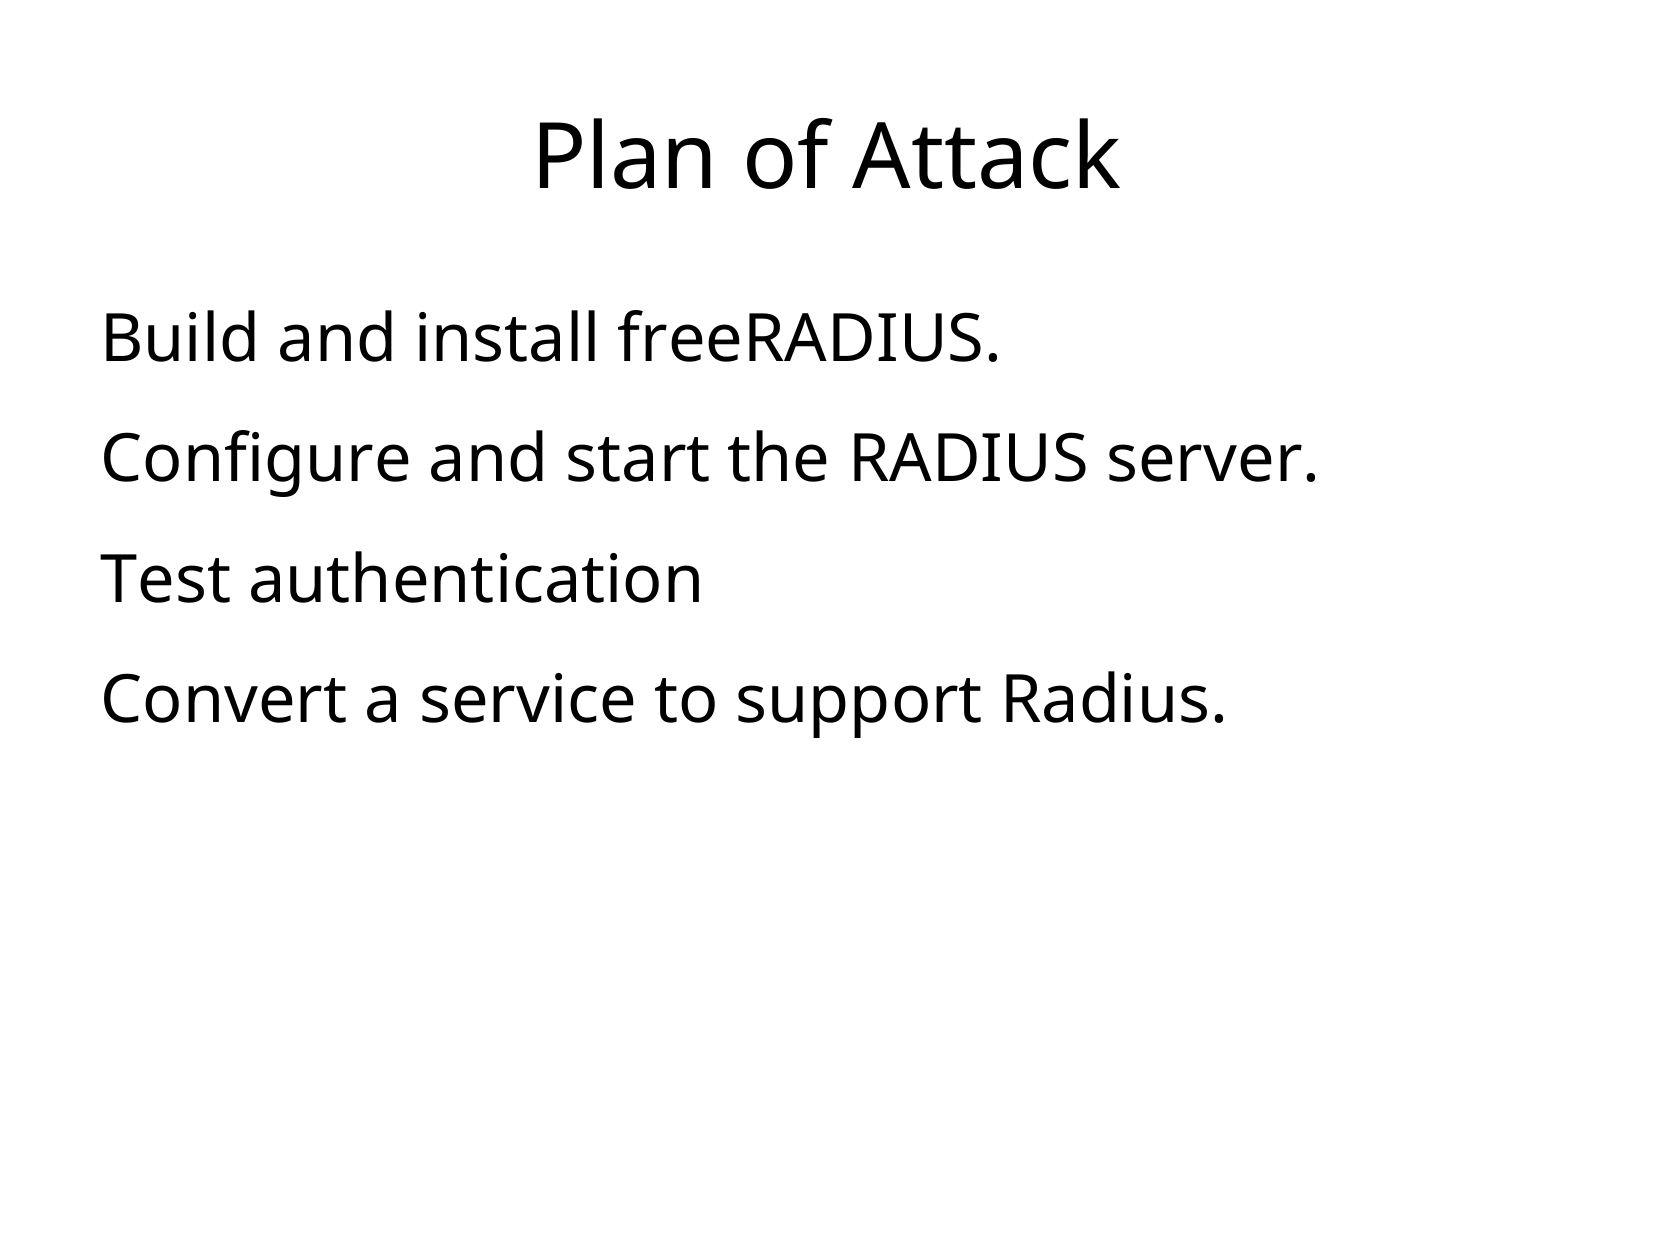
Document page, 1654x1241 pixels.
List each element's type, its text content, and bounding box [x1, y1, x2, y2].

title Plan of Attack [82, 49, 1571, 257]
list Build and install freeRADIUS. Configure and start the RADIUS server. Test authentication Convert a service to support Radius. [82, 290, 1571, 1109]
